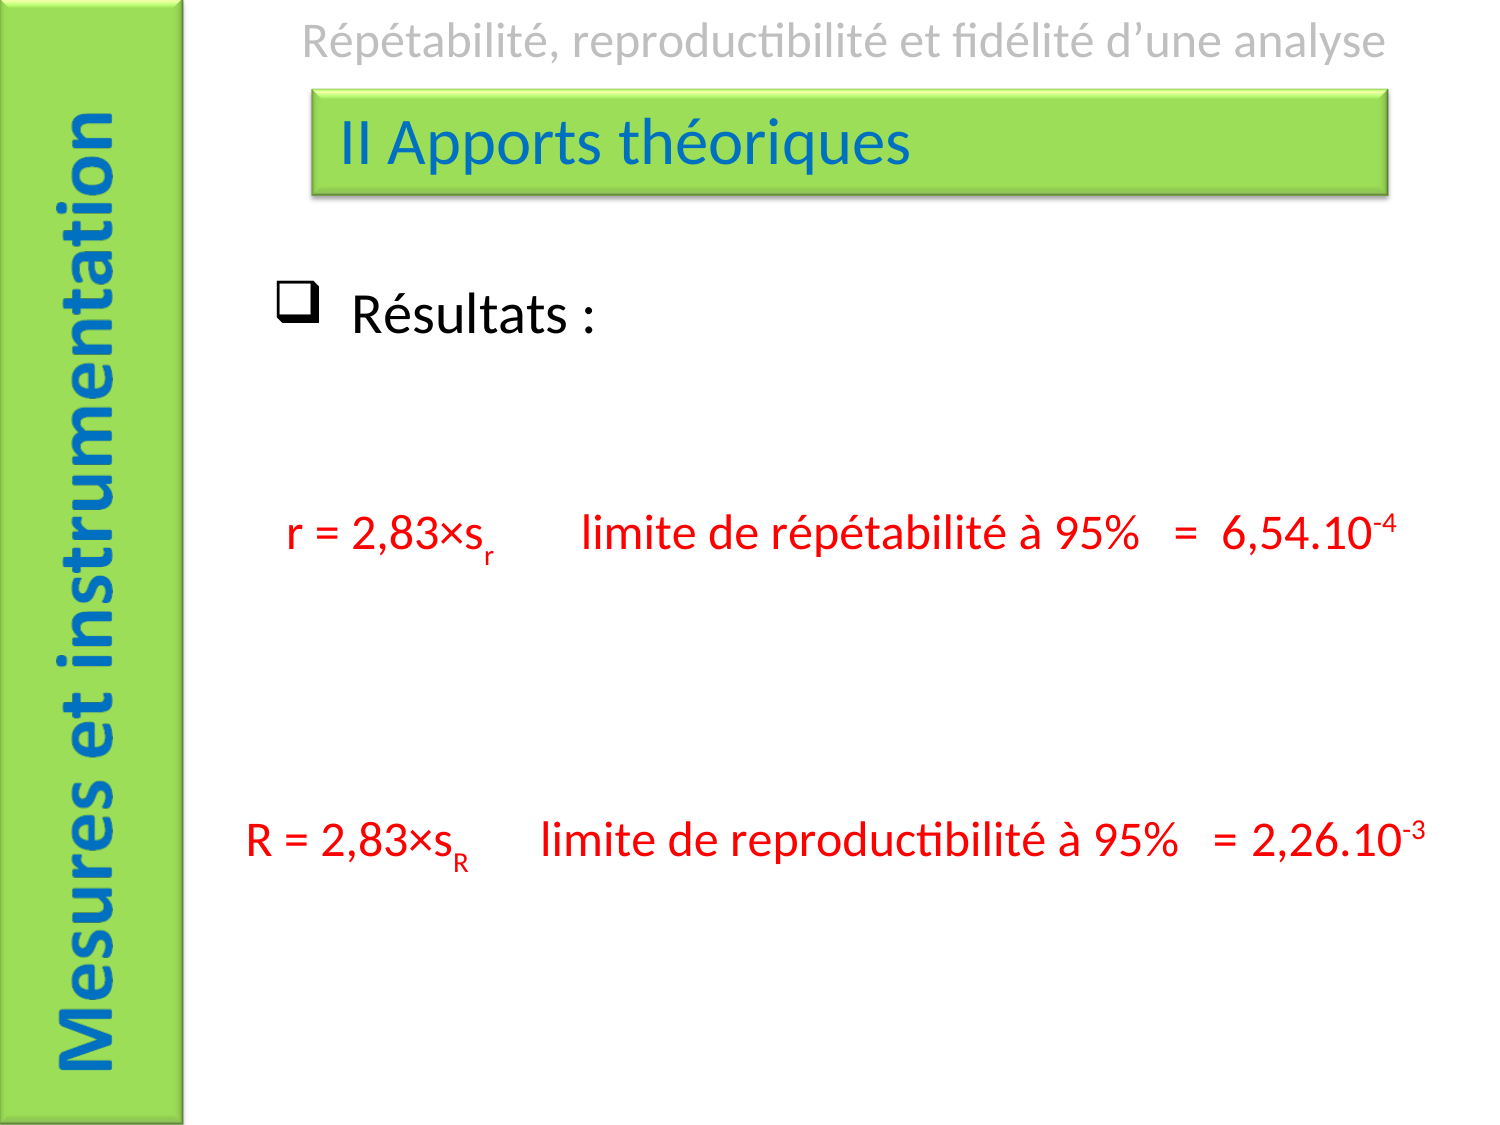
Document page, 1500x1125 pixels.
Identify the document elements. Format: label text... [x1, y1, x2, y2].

text_box II Apports théoriques [324, 90, 1388, 186]
text_box Répétabilité, reproductibilité et fidélité d’une analyse [206, 0, 1483, 76]
picture [0, 0, 192, 1125]
text_box r = 2,83×sr limite de répétabilité à 95% = 6,54.10-4 [183, 491, 1500, 580]
picture [303, 84, 1397, 209]
text_box Résultats : [183, 267, 1500, 339]
text_box R = 2,83×sR limite de reproductibilité à 95% = 2,26.10-3 [183, 798, 1500, 887]
